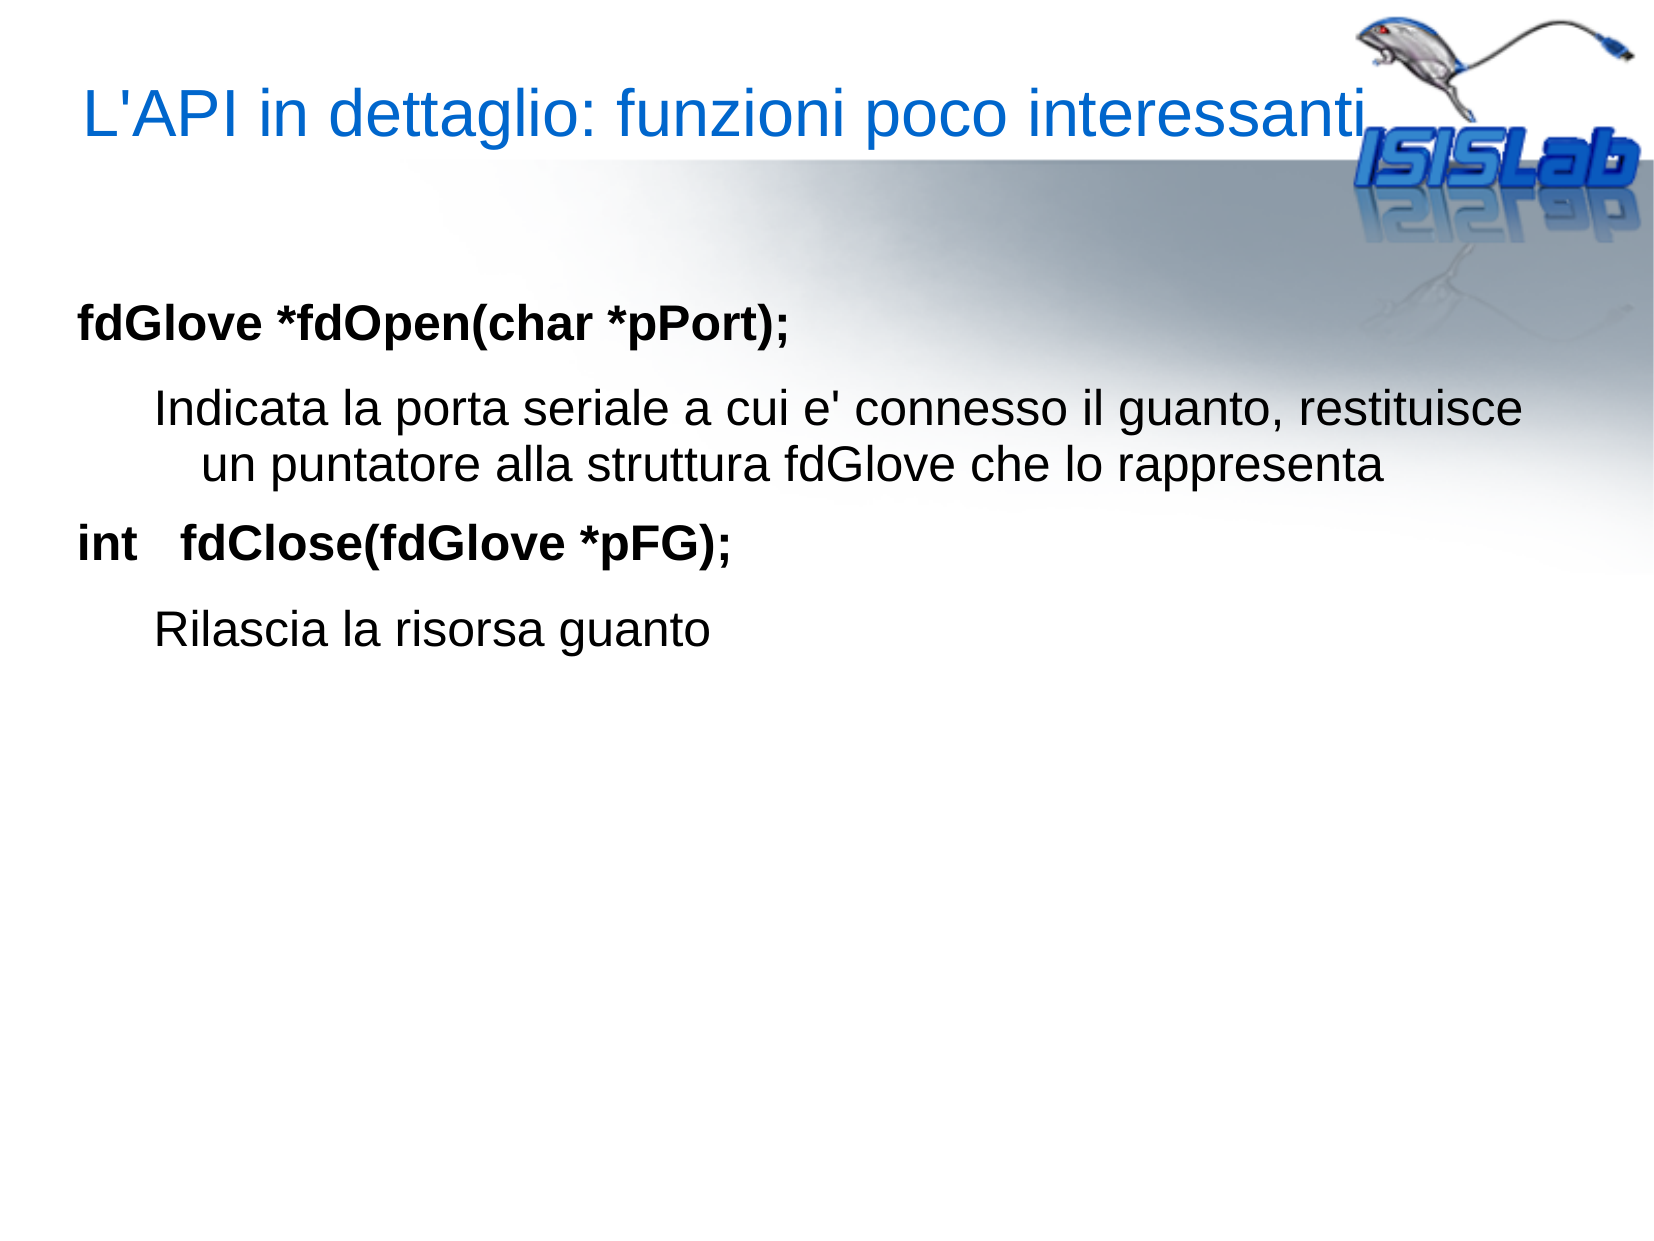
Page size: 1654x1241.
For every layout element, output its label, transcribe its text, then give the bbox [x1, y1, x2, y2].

title L'API in dettaglio: funzioni poco interessanti [82, 49, 1571, 178]
picture [0, 0, 1654, 1241]
list fdGlove *fdOpen(char *pPort); Indicata la porta seriale a cui e' connesso il guanto, restituisce un puntatore alla struttura fdGlove che lo rappresenta int fdClose(fdGlove *pFG); Rilascia la risorsa guanto [59, 295, 1548, 1099]
